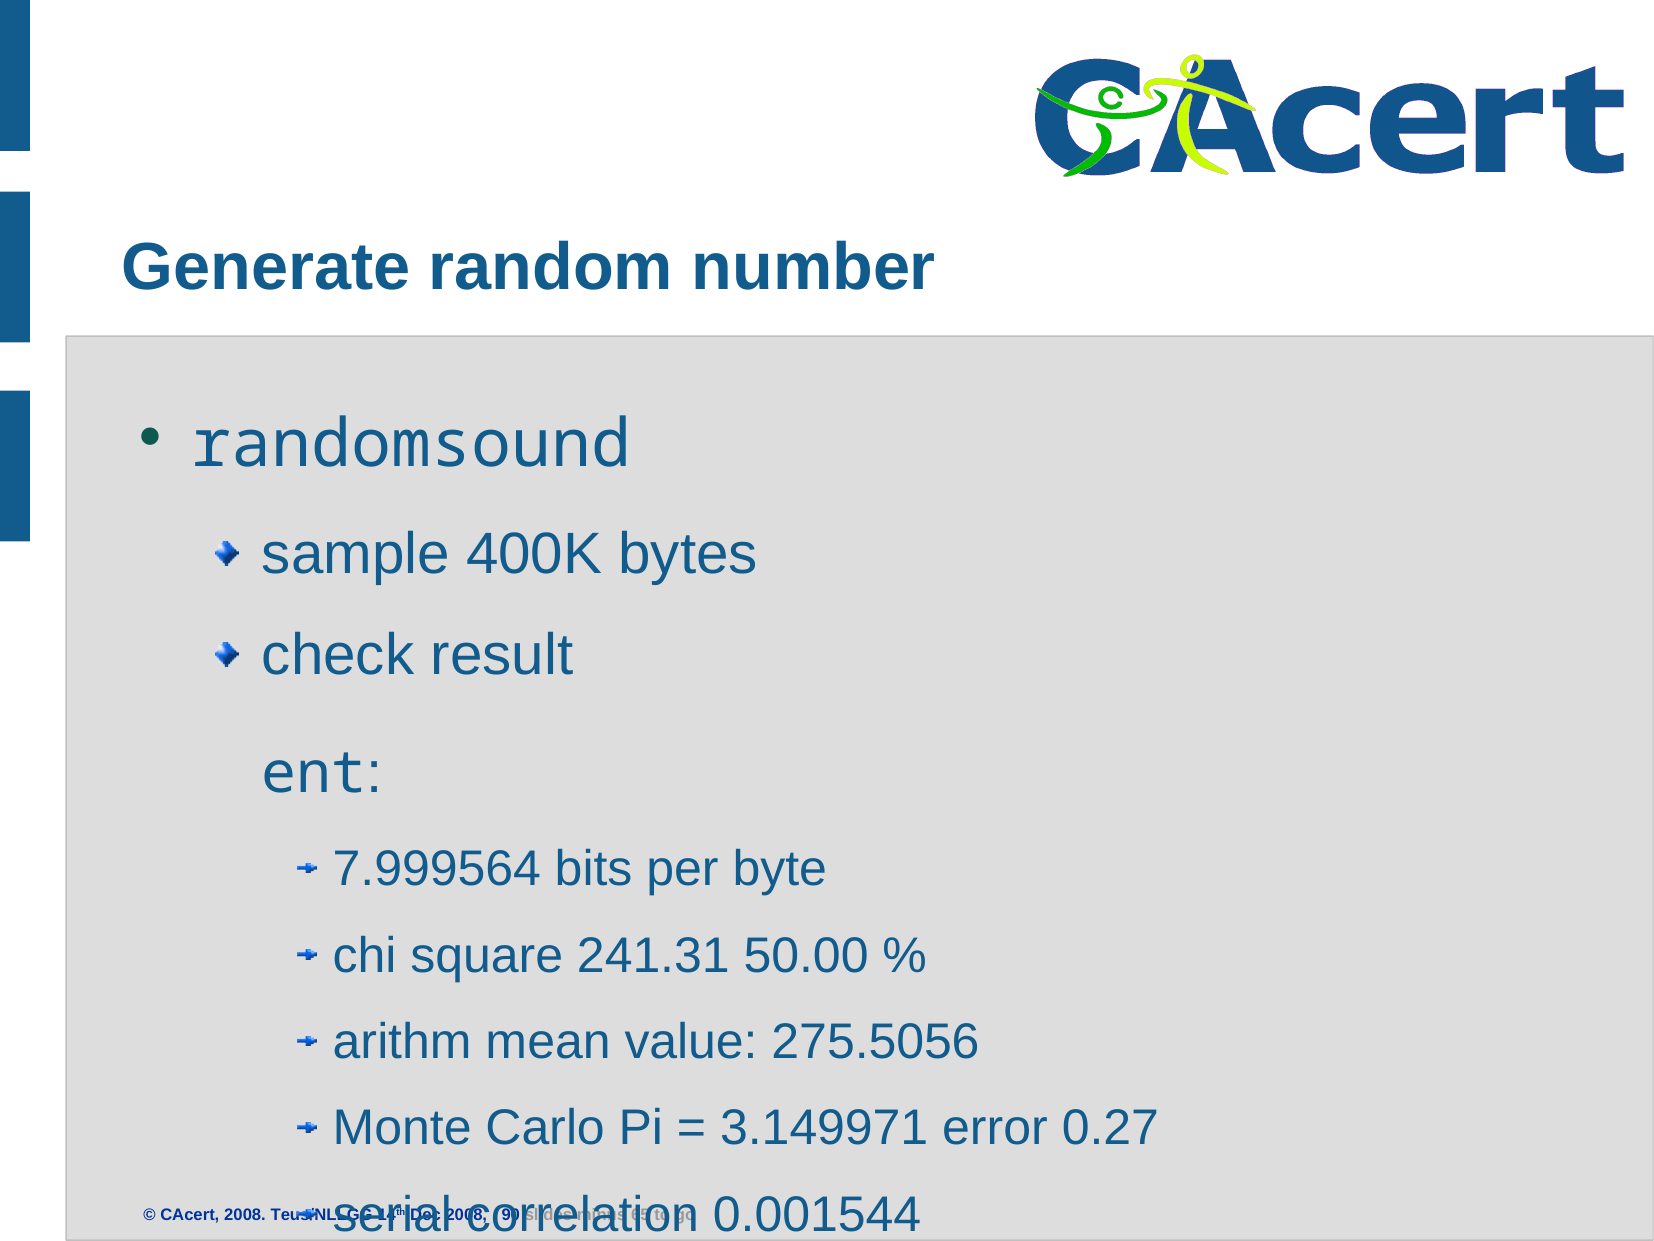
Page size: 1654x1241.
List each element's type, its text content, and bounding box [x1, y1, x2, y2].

picture [1033, 53, 1625, 178]
list randomsound sample 400K bytes check result ent: 7.999564 bits per byte chi square 241.31 50.00 % arithm mean value: 275.5056 Monte Carlo Pi = 3.149971 error 0.27 serial correlation 0.001544 [121, 344, 1594, 1241]
title Generate random number [121, 170, 1533, 323]
